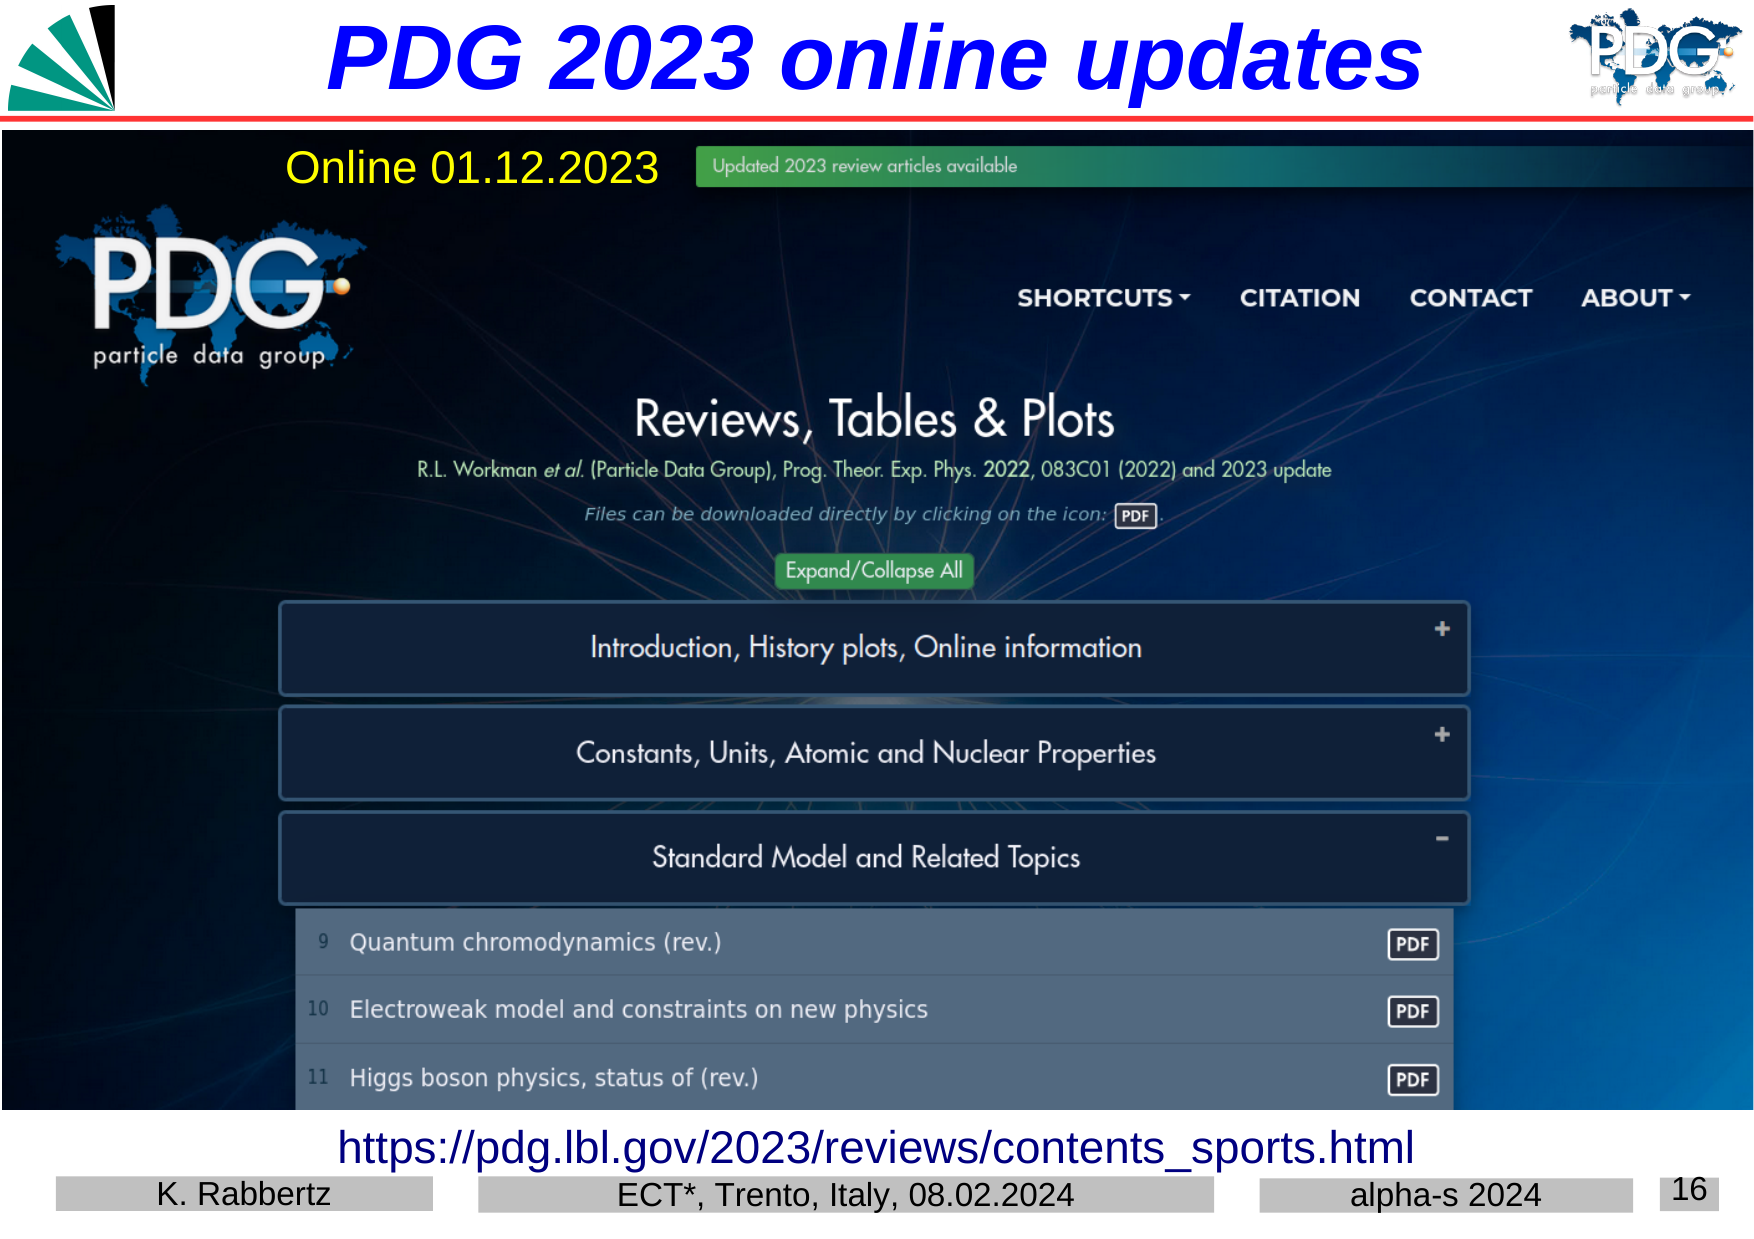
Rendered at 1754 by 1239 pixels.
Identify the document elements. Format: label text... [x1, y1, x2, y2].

title PDG 2023 online updates [124, 0, 1630, 116]
picture [2, 130, 1754, 1111]
picture [1630, 6, 1746, 108]
picture [8, 5, 115, 112]
text_box Online 01.12.2023 [273, 136, 672, 200]
text_box https://pdg.lbl.gov/2023/reviews/contents_sports.html [325, 1116, 1428, 1180]
